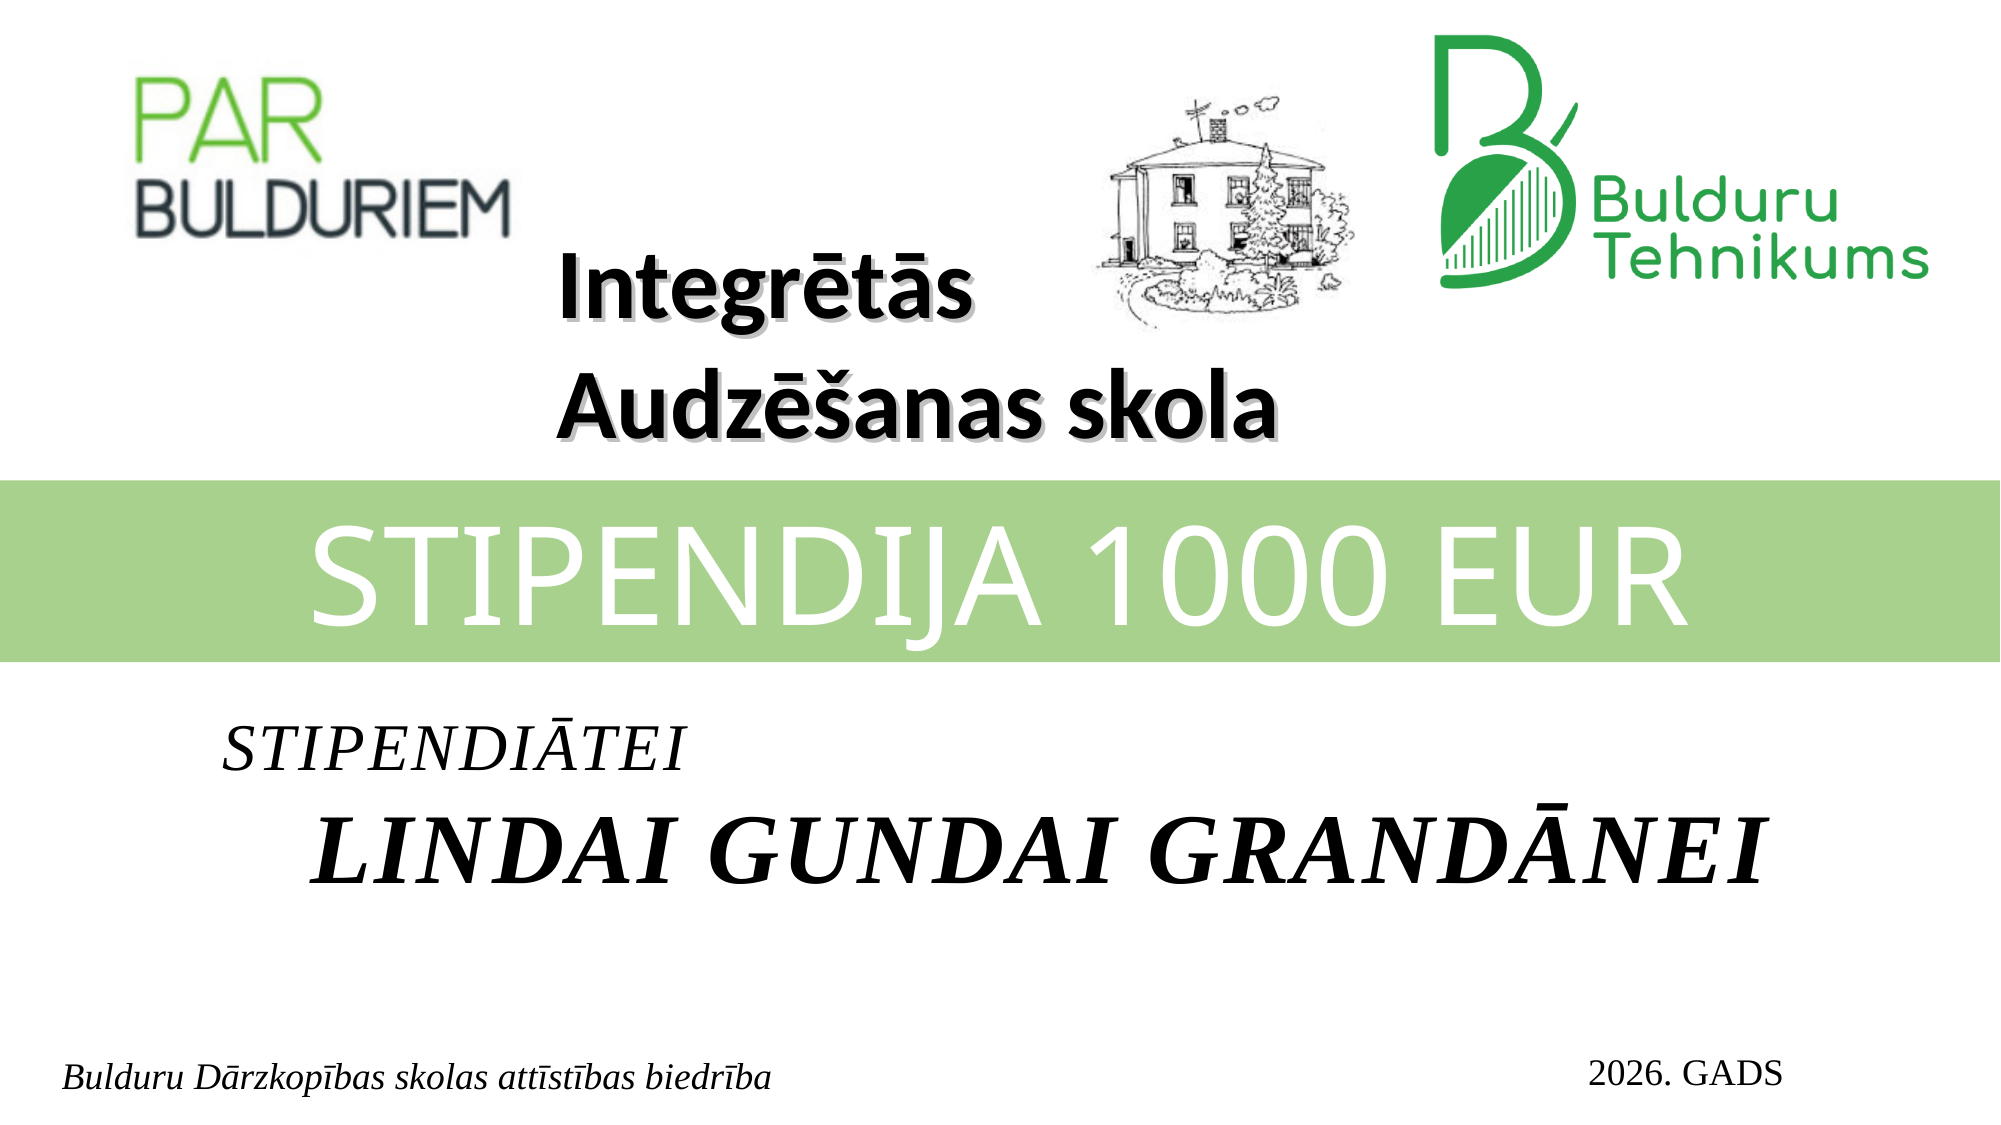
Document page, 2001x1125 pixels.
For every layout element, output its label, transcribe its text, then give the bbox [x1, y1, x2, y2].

picture [0, 0, 678, 367]
text_box Bulduru Dārzkopības skolas attīstības biedrība [46, 1044, 819, 1106]
text_box STIPENDIĀTEI LINDAI GUNDAI GRANDĀNEI [26, 695, 1937, 913]
picture [1083, 74, 1355, 333]
text_box Integrētās Audzēšanas skola [541, 211, 1323, 466]
picture [1426, 27, 1937, 318]
text_box STIPENDIJA 1000 EUR [0, 480, 2000, 663]
text_box 2026. GADS [1573, 1040, 1976, 1102]
